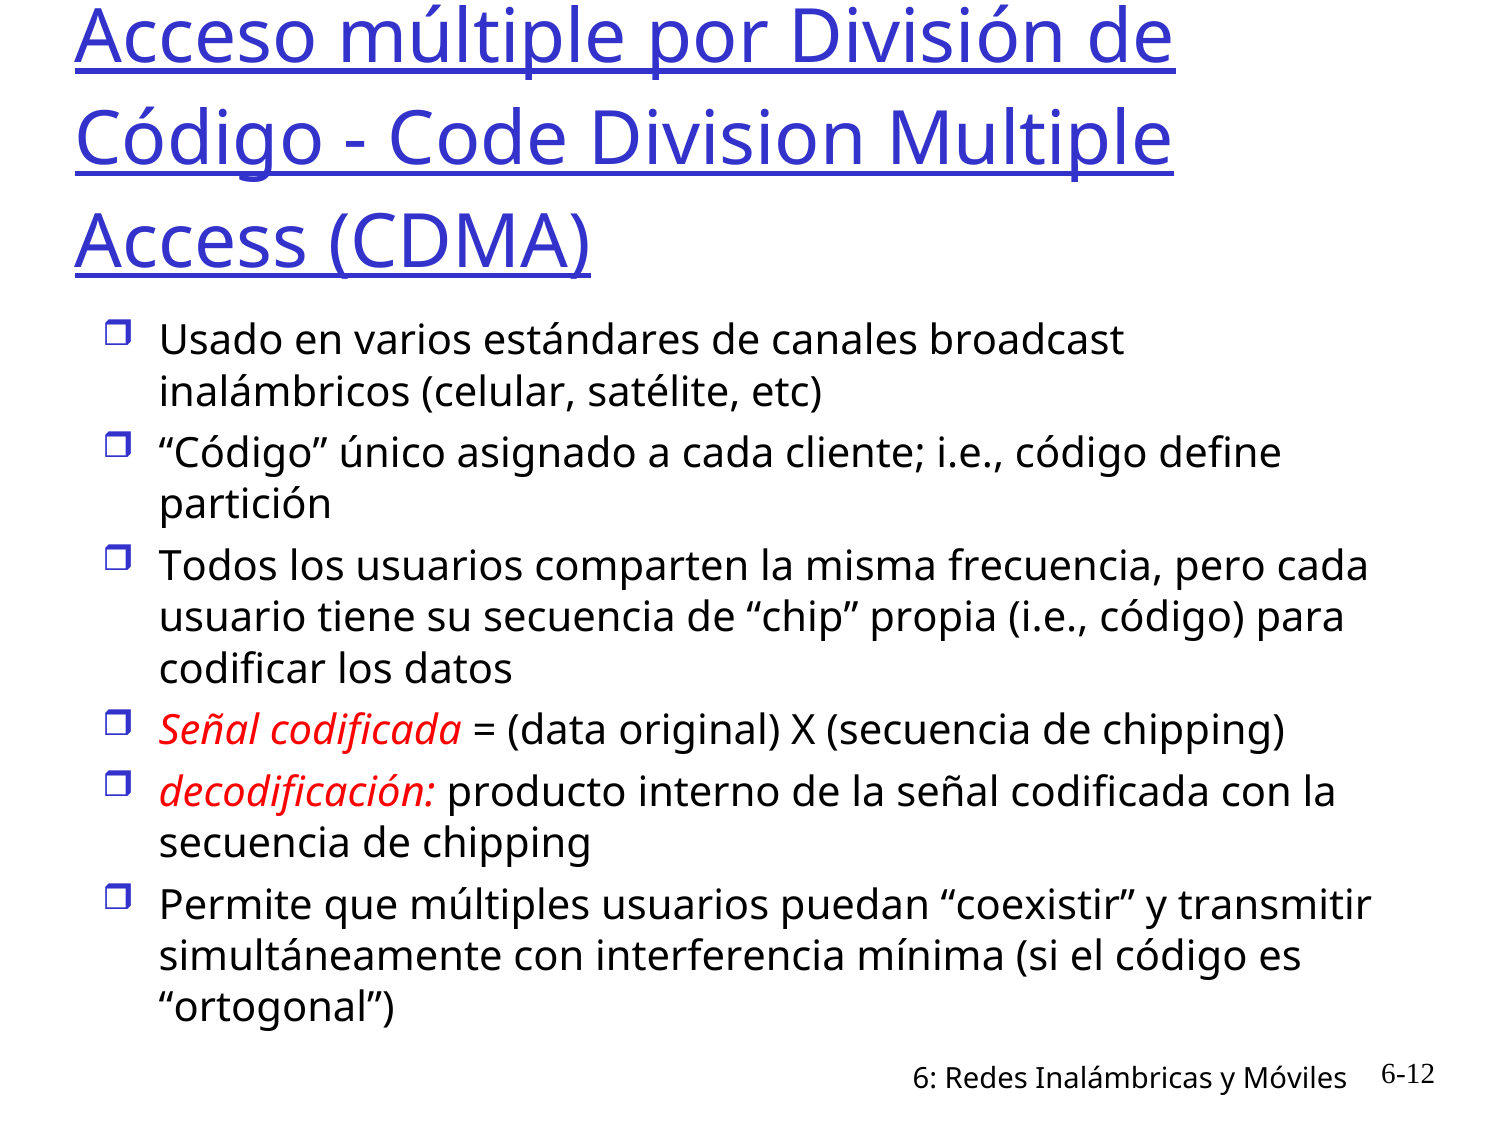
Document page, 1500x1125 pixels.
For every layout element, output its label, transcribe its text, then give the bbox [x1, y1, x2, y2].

title Acceso múltiple por División de Código - Code Division Multiple Access (CDMA) [59, 0, 1432, 275]
list Usado en varios estándares de canales broadcast inalámbricos (celular, satélite, etc) “Código” único asignado a cada cliente; i.e., código define partición Todos los usuarios comparten la misma frecuencia, pero cada usuario tiene su secuencia de “chip” propia (i.e., código) para codificar los datos Señal codificada = (data original) X (secuencia de chipping) decodificación: producto interno de la señal codificada con la secuencia de chipping Permite que múltiples usuarios puedan “coexistir” y transmitir simultáneamente con interferencia mínima (si el código es “ortogonal”) [87, 306, 1389, 1043]
